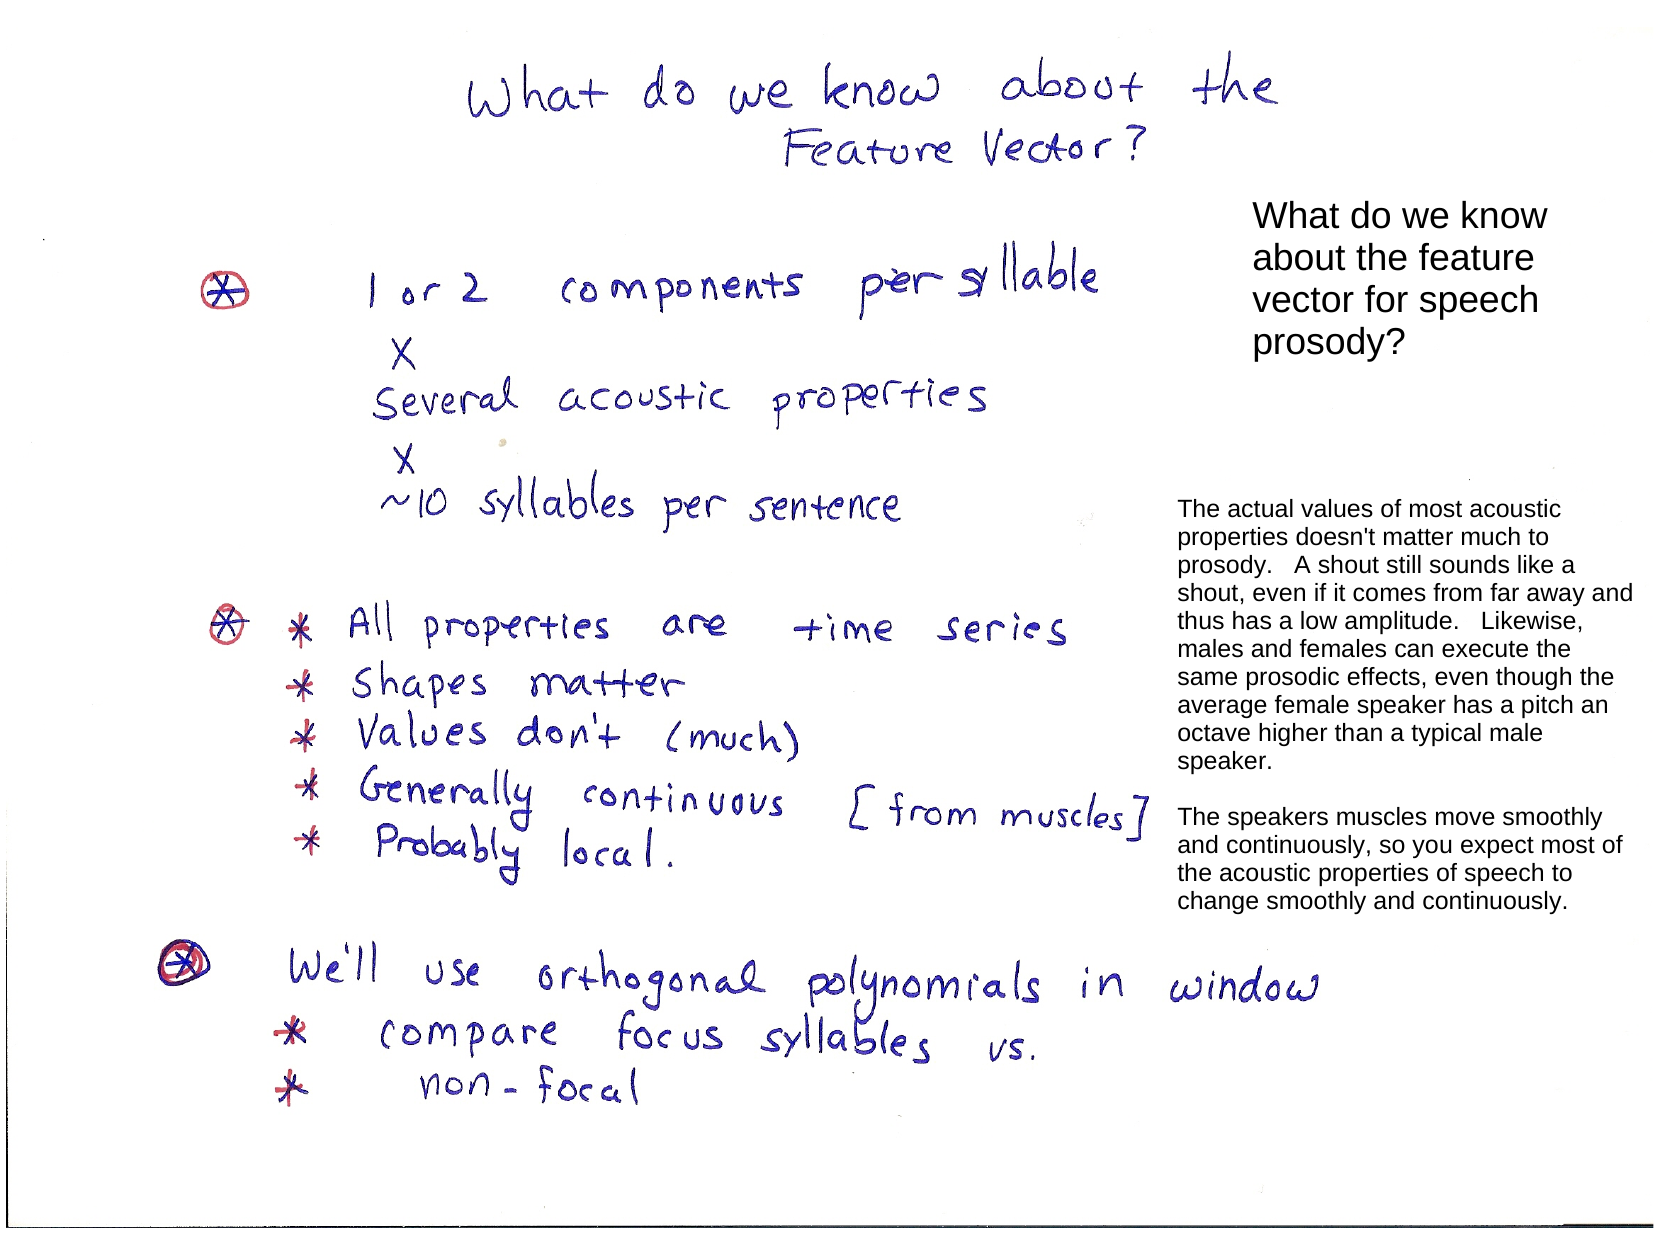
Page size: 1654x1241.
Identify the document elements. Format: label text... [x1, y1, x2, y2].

picture [1404, 897, 1411, 908]
text_box What do we know about the feature vector for speech prosody? [1237, 187, 1563, 371]
picture [6, 27, 1654, 1229]
text_box The actual values of most acoustic properties doesn't matter much to prosody. A shout still sounds like a shout, even if it comes from far away and thus has a low amplitude. Likewise, males and females can execute the same prosodic effects, even though the average female speaker has a pitch an octave higher than a typical male speaker. The speakers muscles move smoothly and continuously, so you expect most of the acoustic properties of speech to change smoothly and continuously. [1162, 487, 1654, 895]
